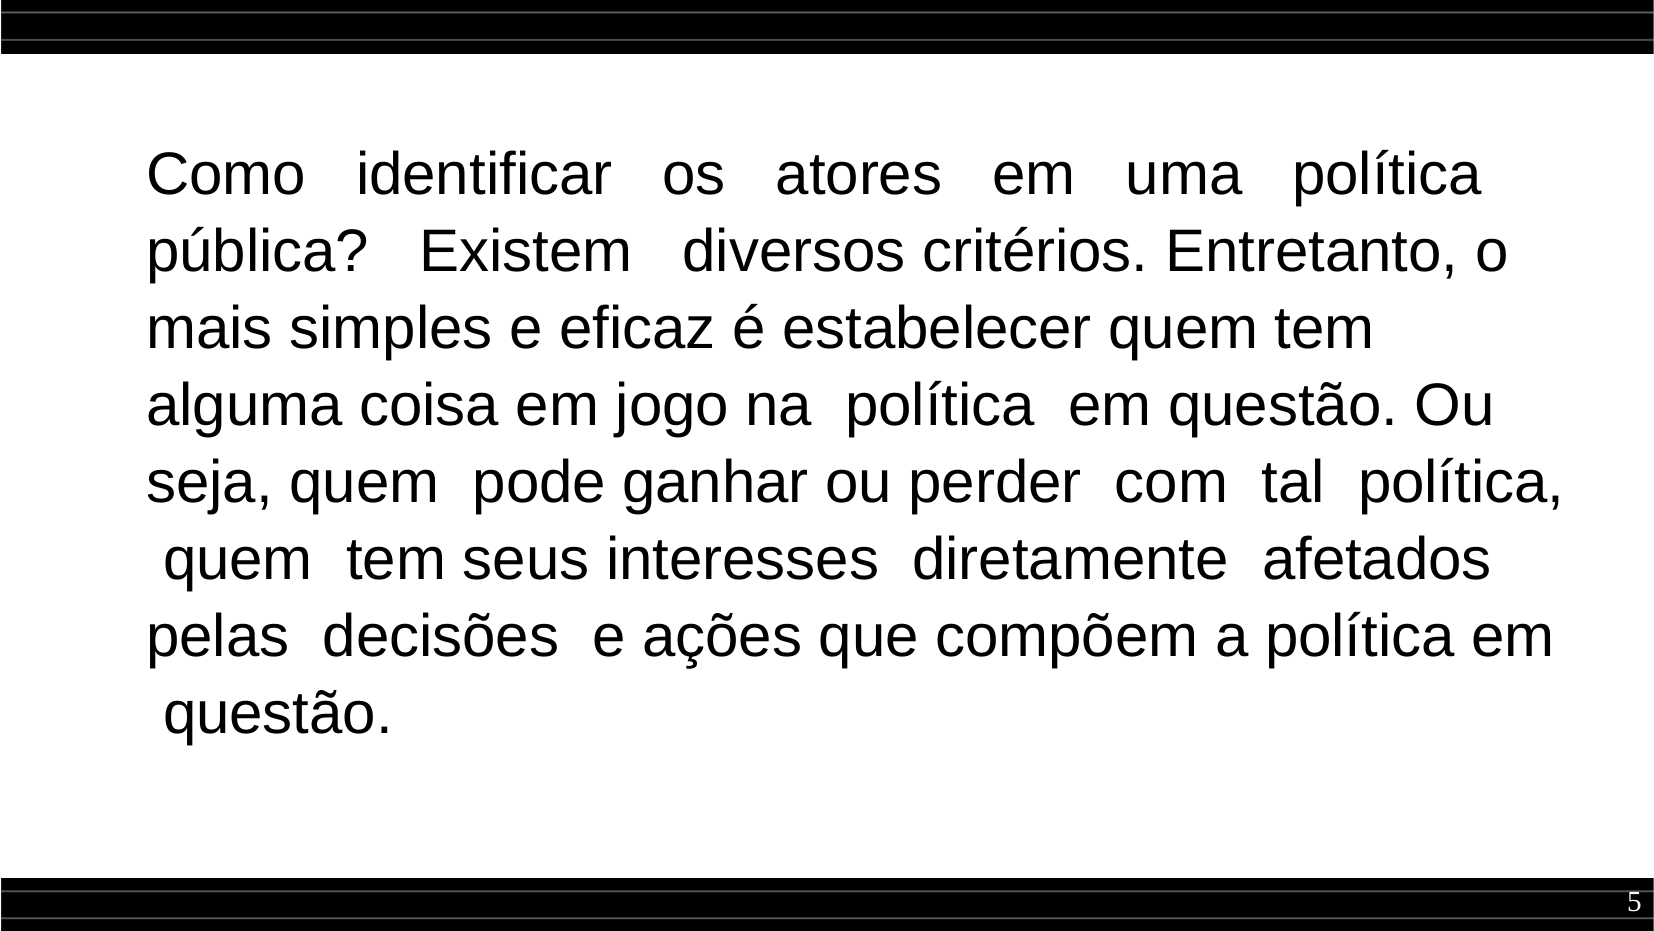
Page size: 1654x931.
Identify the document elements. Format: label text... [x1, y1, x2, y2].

picture [1, 878, 1654, 931]
list Como identificar os atores em uma política pública? Existem diversos critérios. Entretanto, o mais simples e eficaz é estabelecer quem tem alguma coisa em jogo na política em questão. Ou seja, quem pode ganhar ou perder com tal política, quem tem seus interesses diretamente afetados pelas decisões e ações que compõem a política em questão. [82, 129, 1571, 758]
picture [1, 0, 1654, 54]
